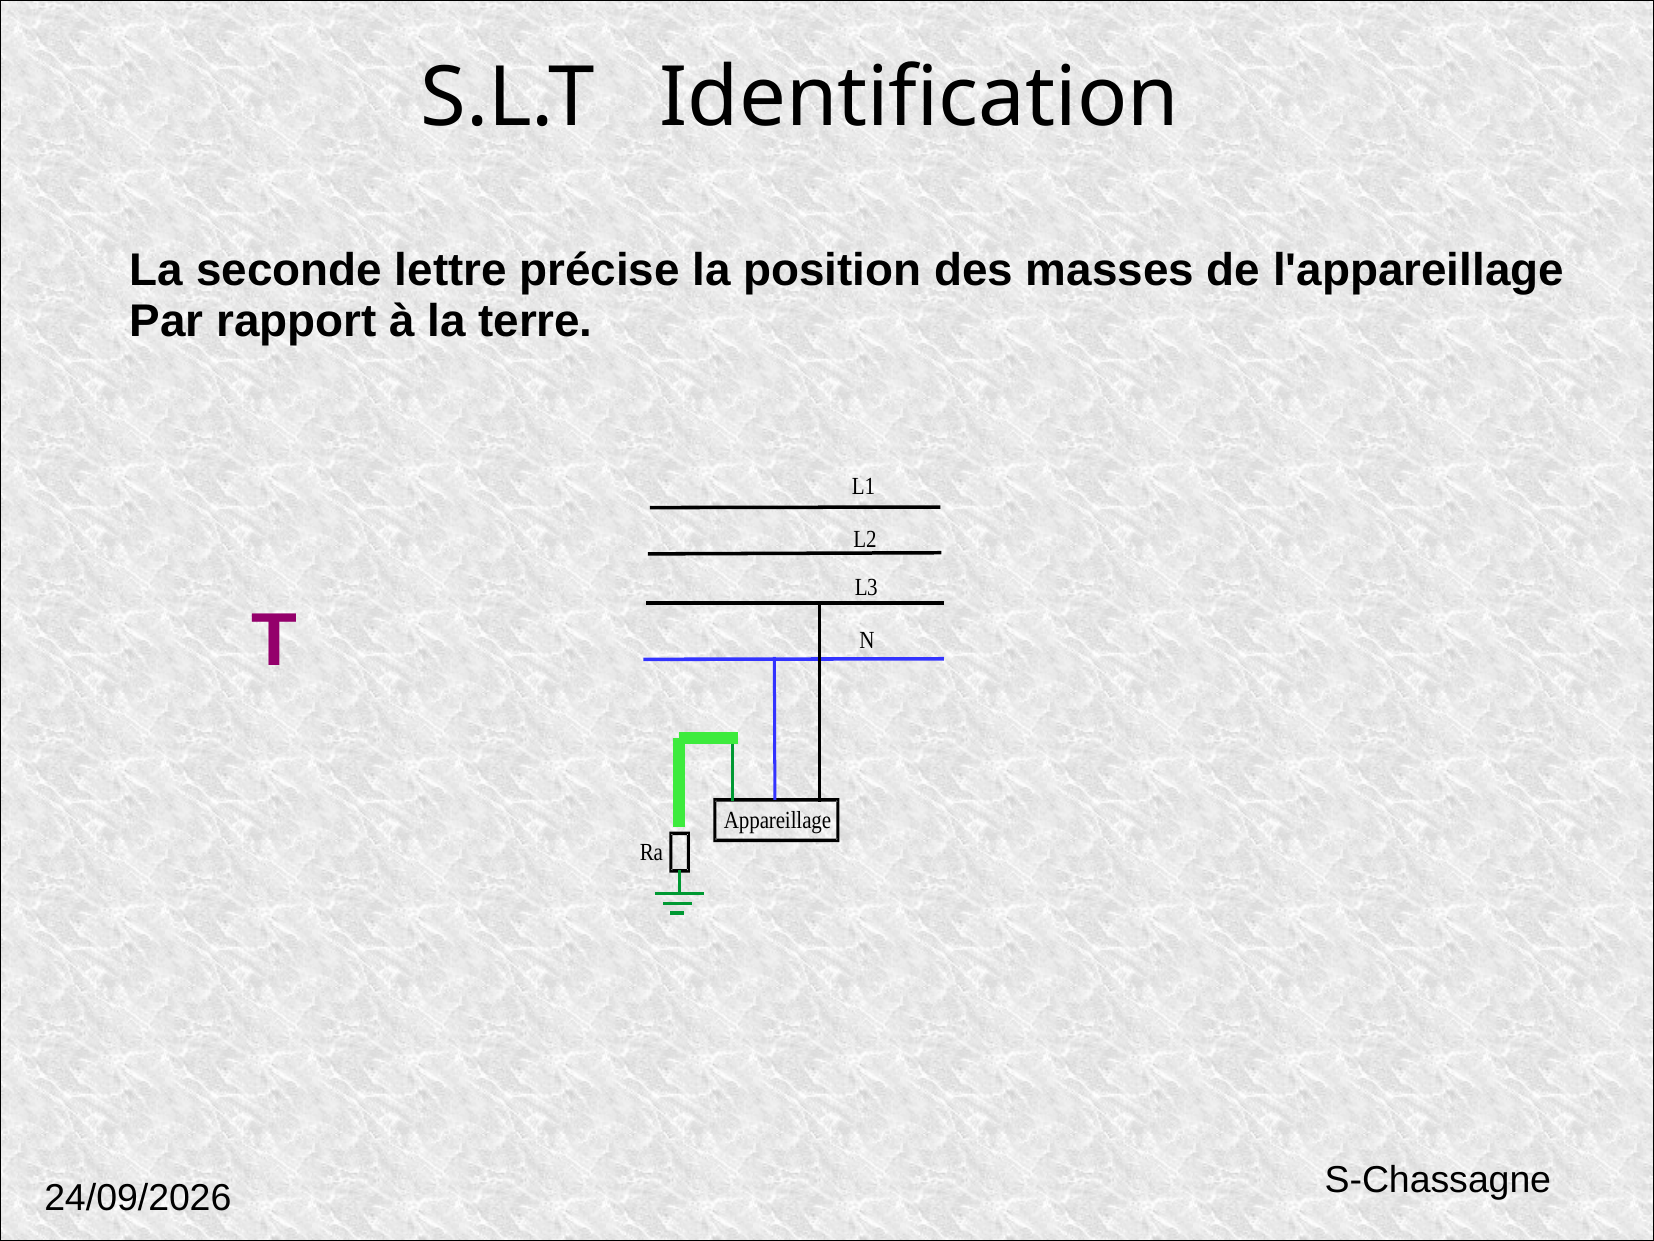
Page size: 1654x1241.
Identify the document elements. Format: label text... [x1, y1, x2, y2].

picture [1, 1, 1653, 1240]
text_box S.L.T Identification [383, 29, 1287, 161]
text_box T [236, 590, 312, 690]
text_box La seconde lettre précise la position des masses de l'appareillage Par rapport à la terre. [115, 236, 1581, 356]
chart [639, 472, 945, 916]
